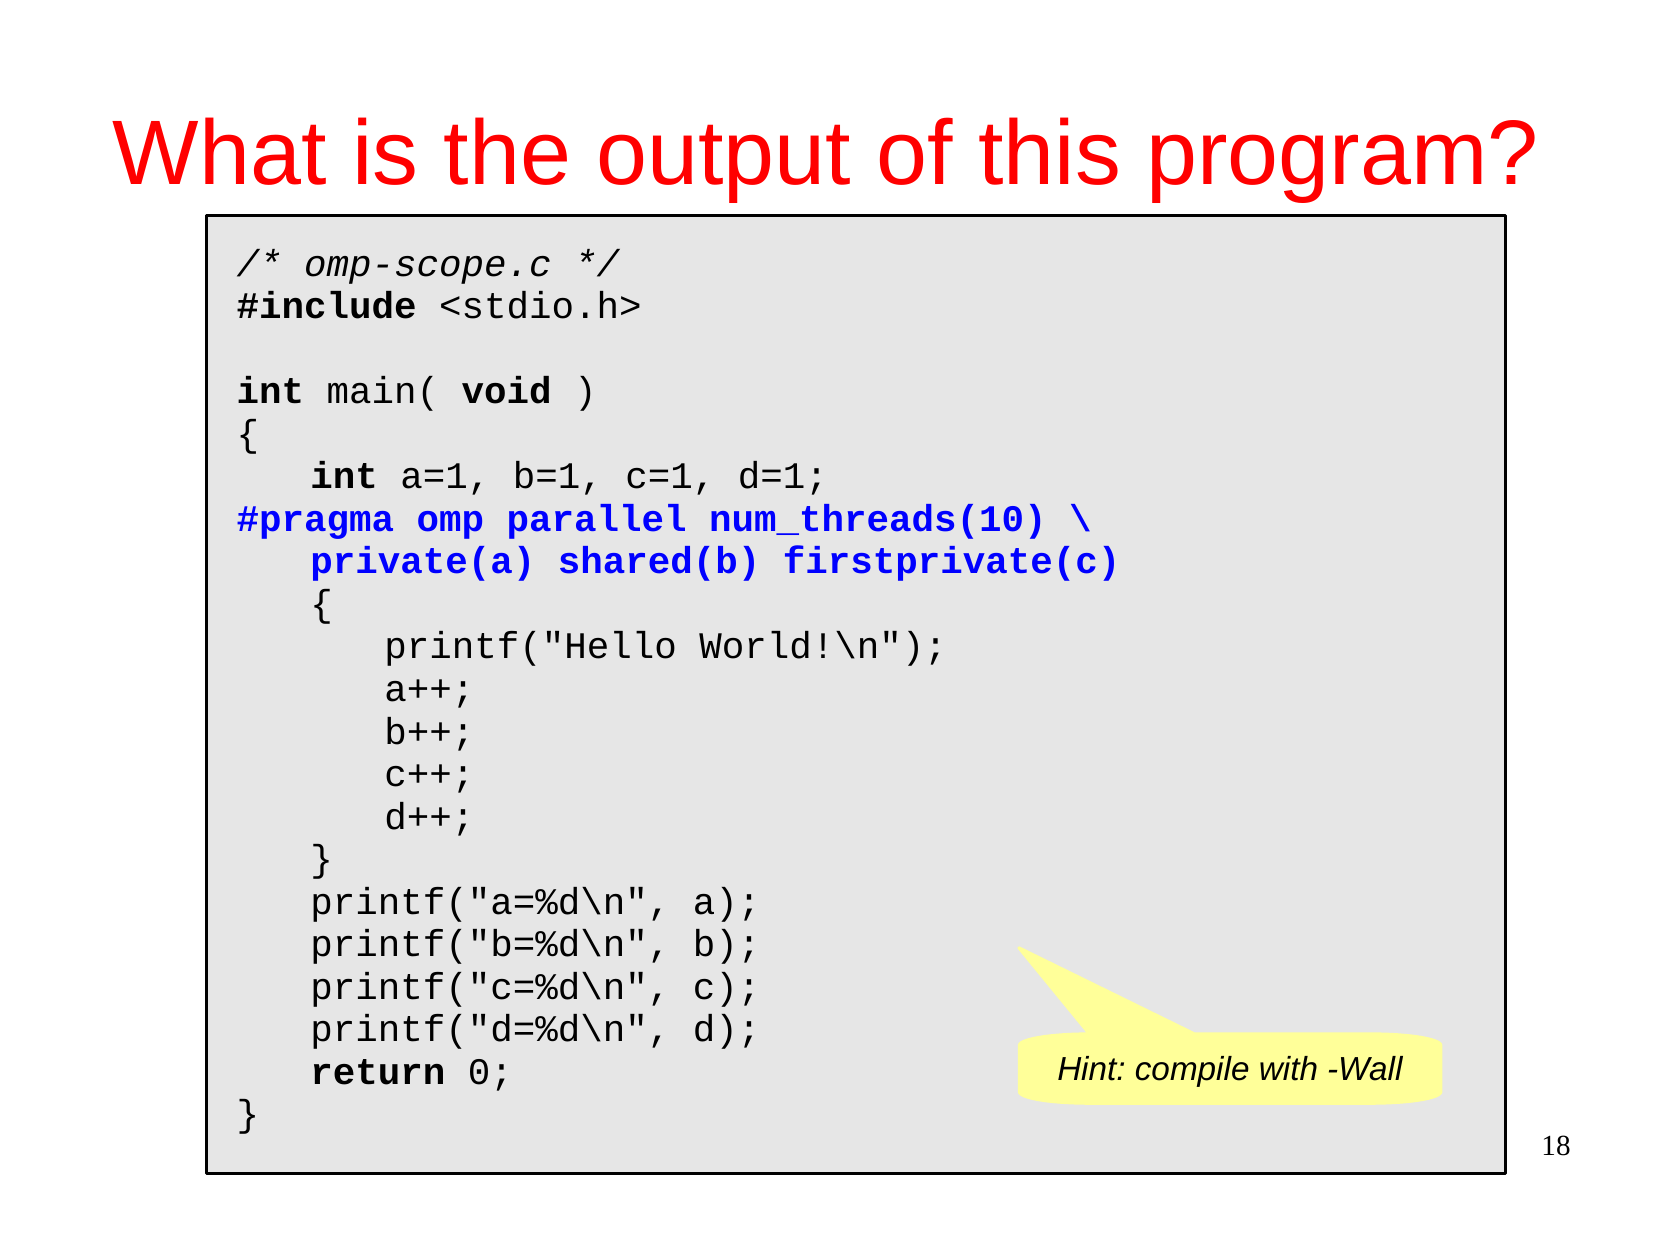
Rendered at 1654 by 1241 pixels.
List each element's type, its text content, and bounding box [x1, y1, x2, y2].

title What is the output of this program? [82, 49, 1571, 257]
text_box /* omp-scope.c */ #include <stdio.h> int main( void ) { int a=1, b=1, c=1, d=1; #pragma omp parallel num_threads(10) \ private(a) shared(b) firstprivate(c) { printf("Hello World!\n"); a++; b++; c++; d++; } printf("a=%d\n", a); printf("b=%d\n", b); printf("c=%d\n", c); printf("d=%d\n", d); return 0; } [206, 215, 1506, 1174]
text_box Hint: compile with -Wall [1018, 947, 1441, 1104]
